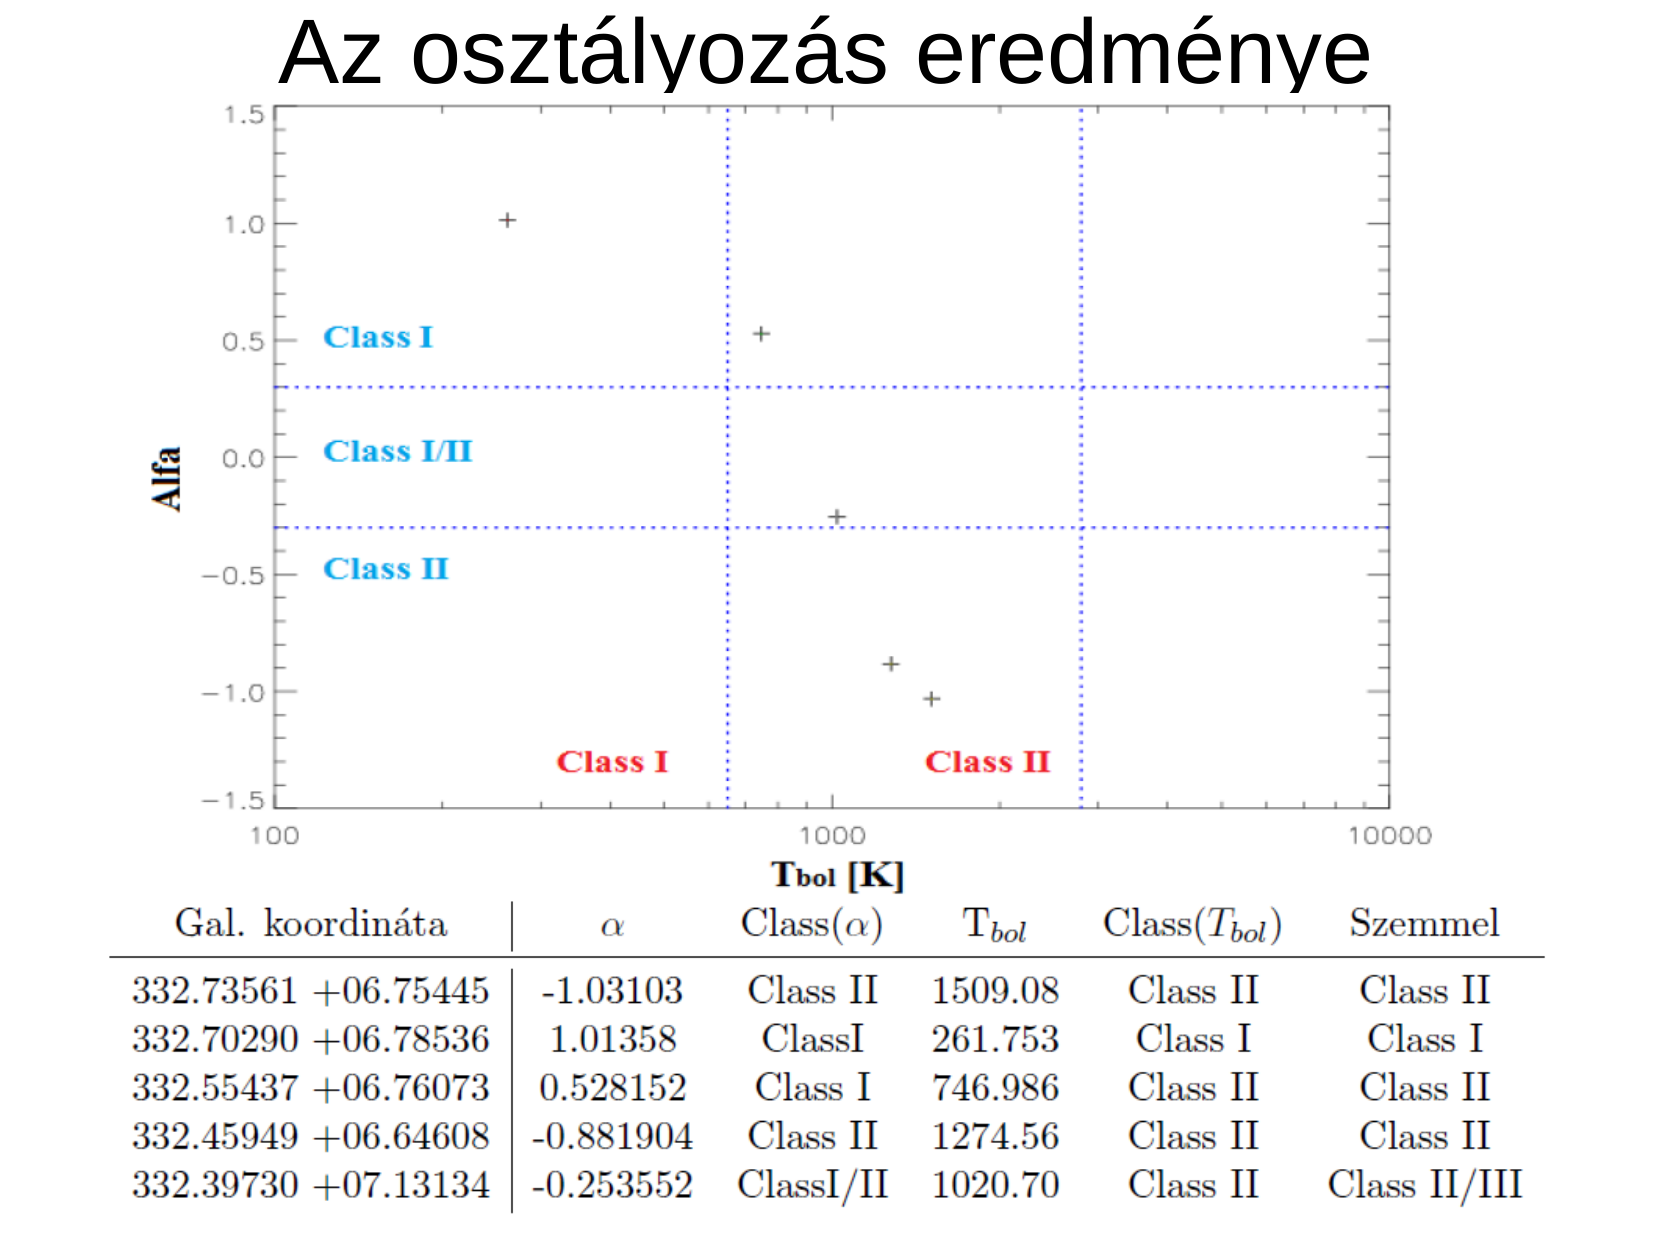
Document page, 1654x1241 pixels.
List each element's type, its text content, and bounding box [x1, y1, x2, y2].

title Az osztályozás eredménye [82, 0, 1571, 103]
picture [94, 93, 1556, 1215]
